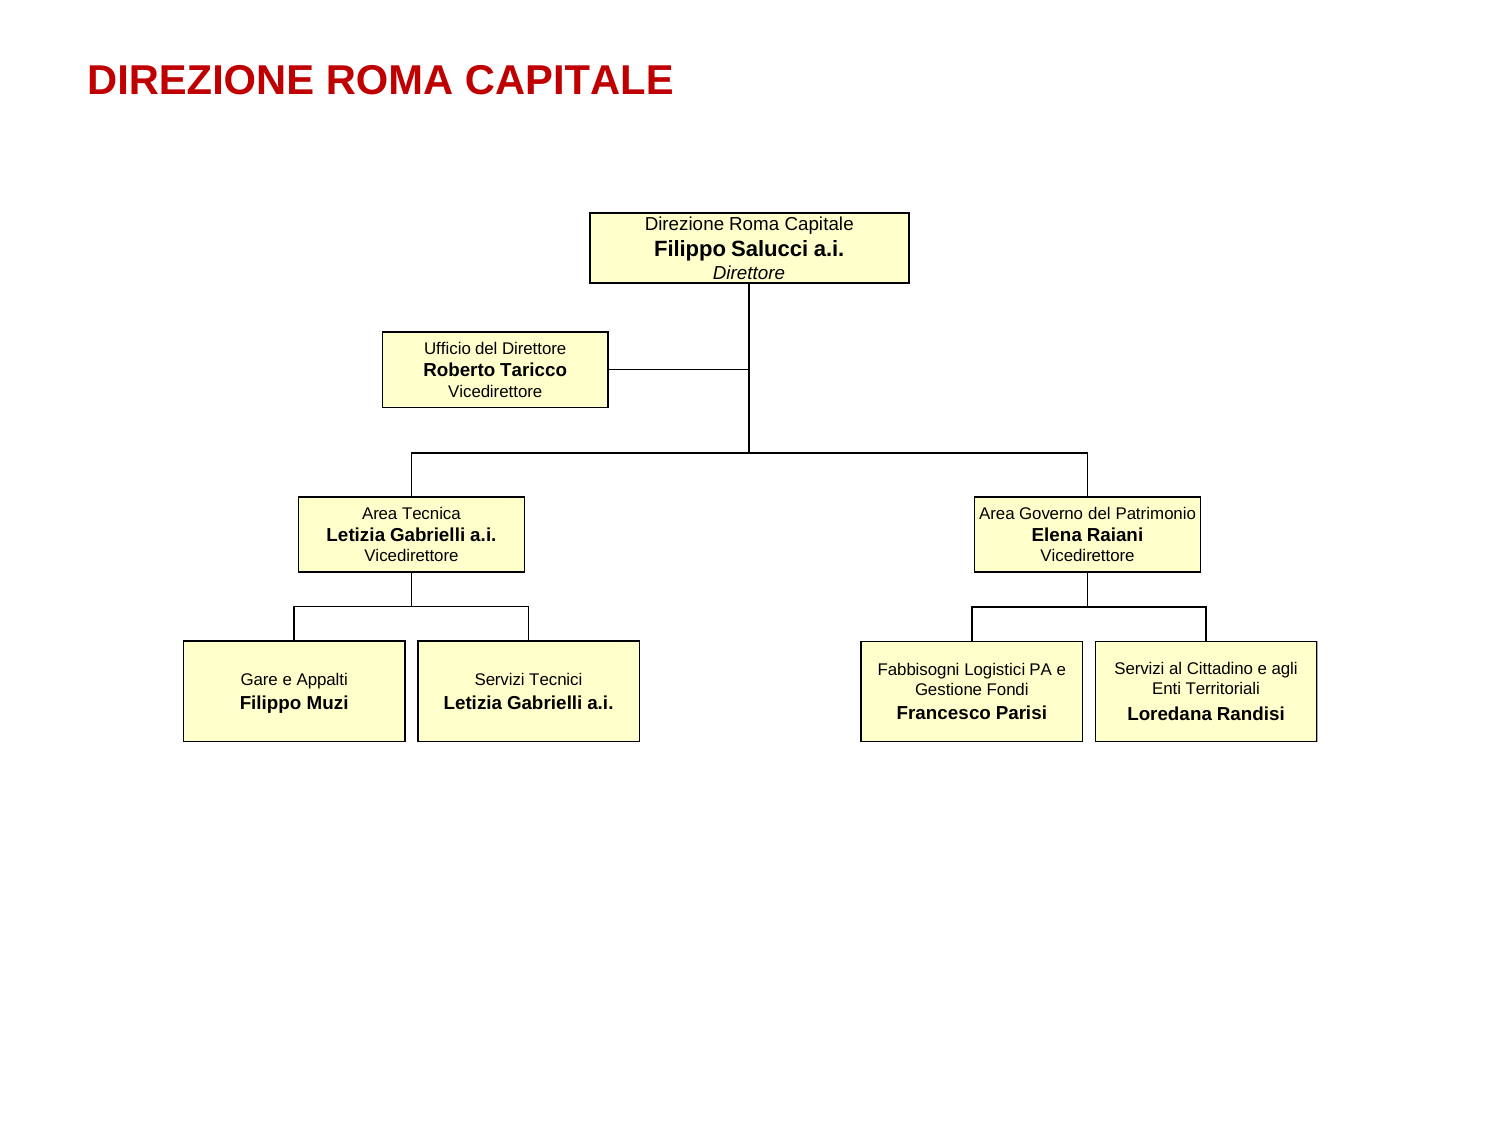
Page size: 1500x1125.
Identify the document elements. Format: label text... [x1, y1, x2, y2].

text_box DIREZIONE ROMA CAPITALE [72, 45, 1462, 128]
picture [182, 206, 1318, 743]
